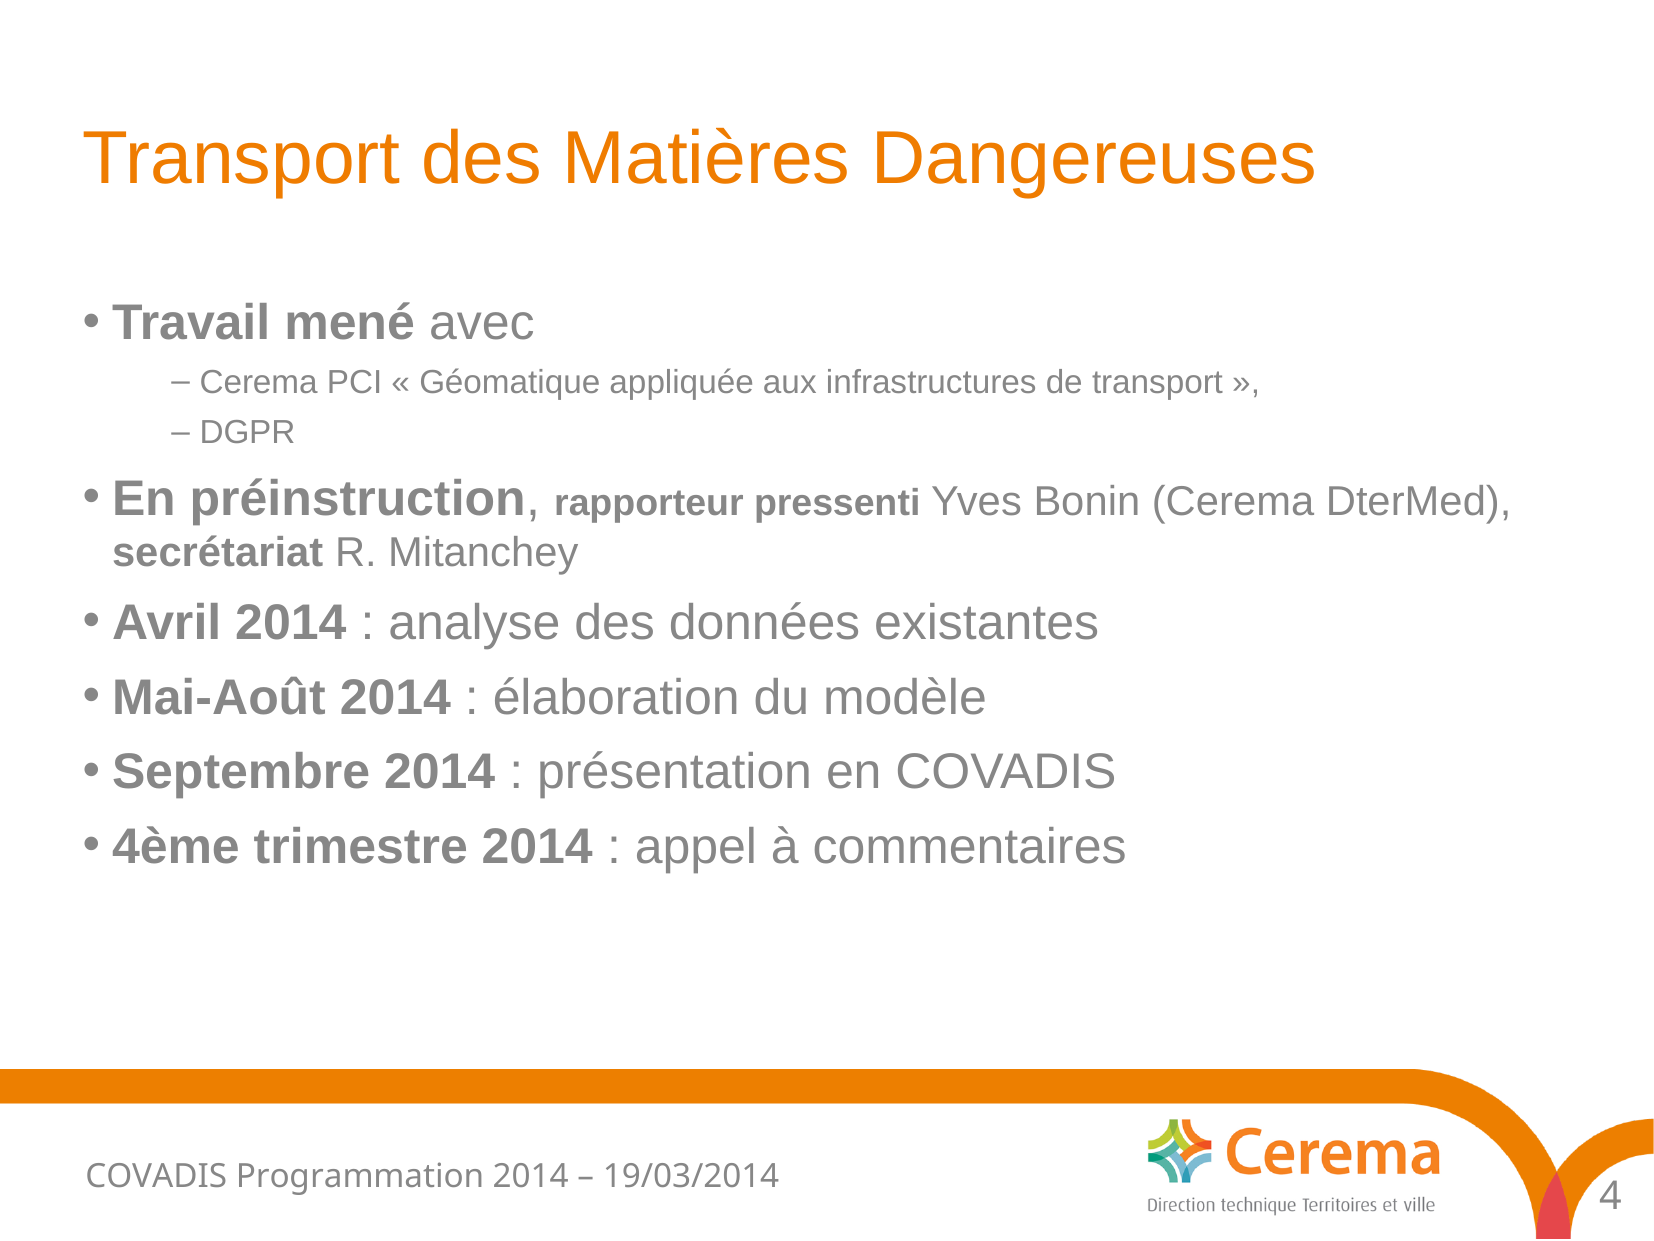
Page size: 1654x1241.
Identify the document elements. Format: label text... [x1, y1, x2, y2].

title Transport des Matières Dangereuses [82, 49, 1571, 257]
list Travail mené avec Cerema PCI « Géomatique appliquée aux infrastructures de transport », DGPR En préinstruction, rapporteur pressenti Yves Bonin (Cerema DterMed), secrétariat R. Mitanchey Avril 2014 : analyse des données existantes Mai-Août 2014 : élaboration du modèle Septembre 2014 : présentation en COVADIS 4ème trimestre 2014 : appel à commentaires [82, 290, 1538, 1010]
picture [0, 1069, 1654, 1239]
